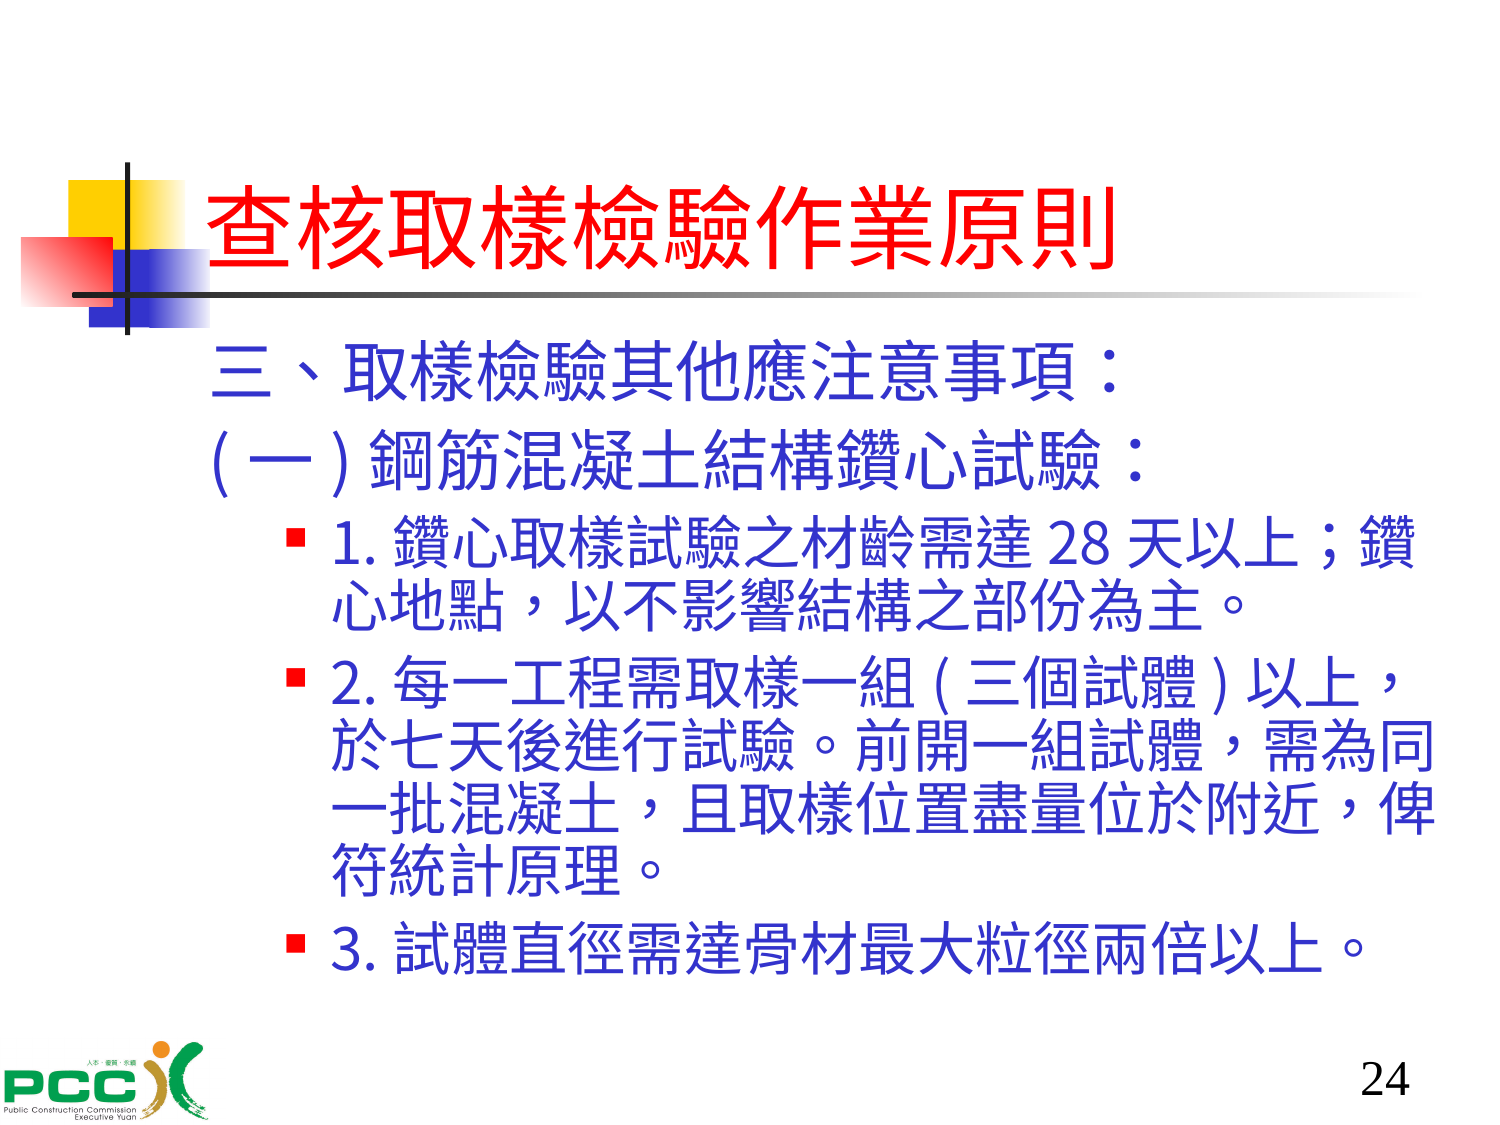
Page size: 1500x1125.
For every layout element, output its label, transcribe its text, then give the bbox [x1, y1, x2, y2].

list 三、取樣檢驗其他應注意事項： (一)鋼筋混凝土結構鑽心試驗： 1.鑽心取樣試驗之材齡需達28天以上；鑽心地點，以不影響結構之部份為主。 2.每一工程需取樣一組(三個試體)以上，於七天後進行試驗。前開一組試體，需為同一批混凝土，且取樣位置盡量位於附近，俾符統計原理。 3.試體直徑需達骨材最大粒徑兩倍以上。 [193, 331, 1469, 1007]
picture [0, 1037, 226, 1125]
title 查核取樣檢驗作業原則 [188, 101, 1468, 289]
